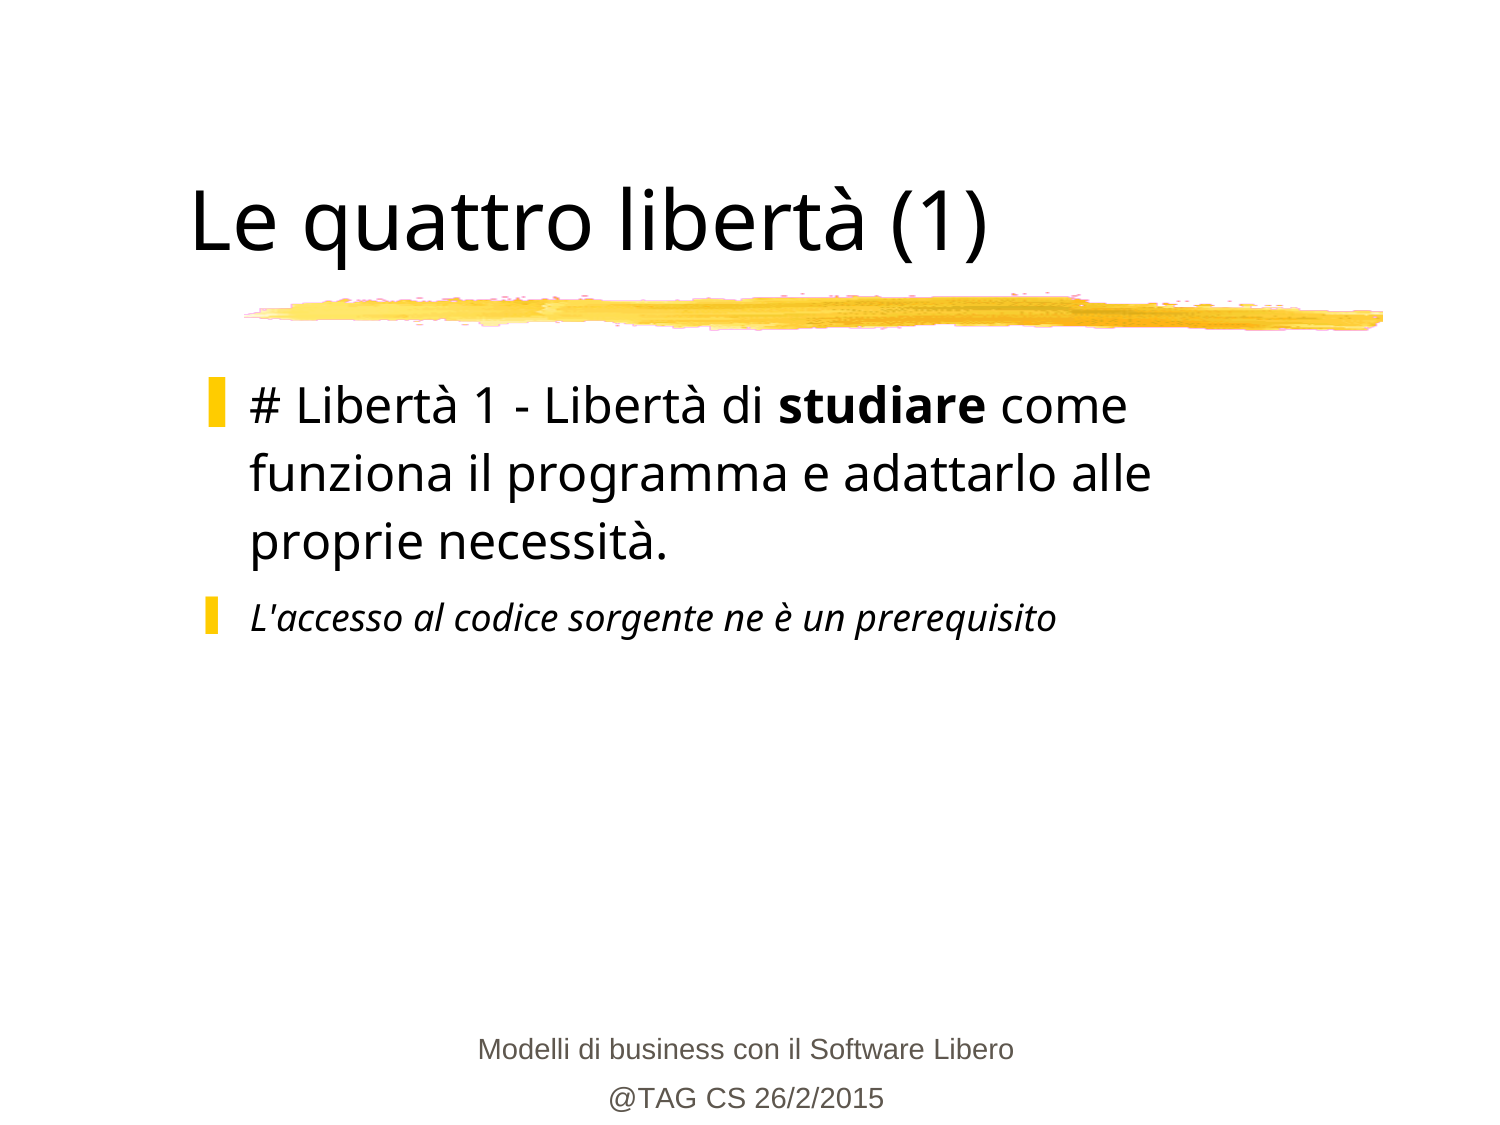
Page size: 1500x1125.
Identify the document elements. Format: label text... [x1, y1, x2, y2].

picture [244, 288, 1383, 339]
title Le quattro libertà (1) [174, 147, 1330, 296]
list # Libertà 1 - Libertà di studiare come funziona il programma e adattarlo alle proprie necessità. L'accesso al codice sorgente ne è un prerequisito [181, 362, 1312, 904]
